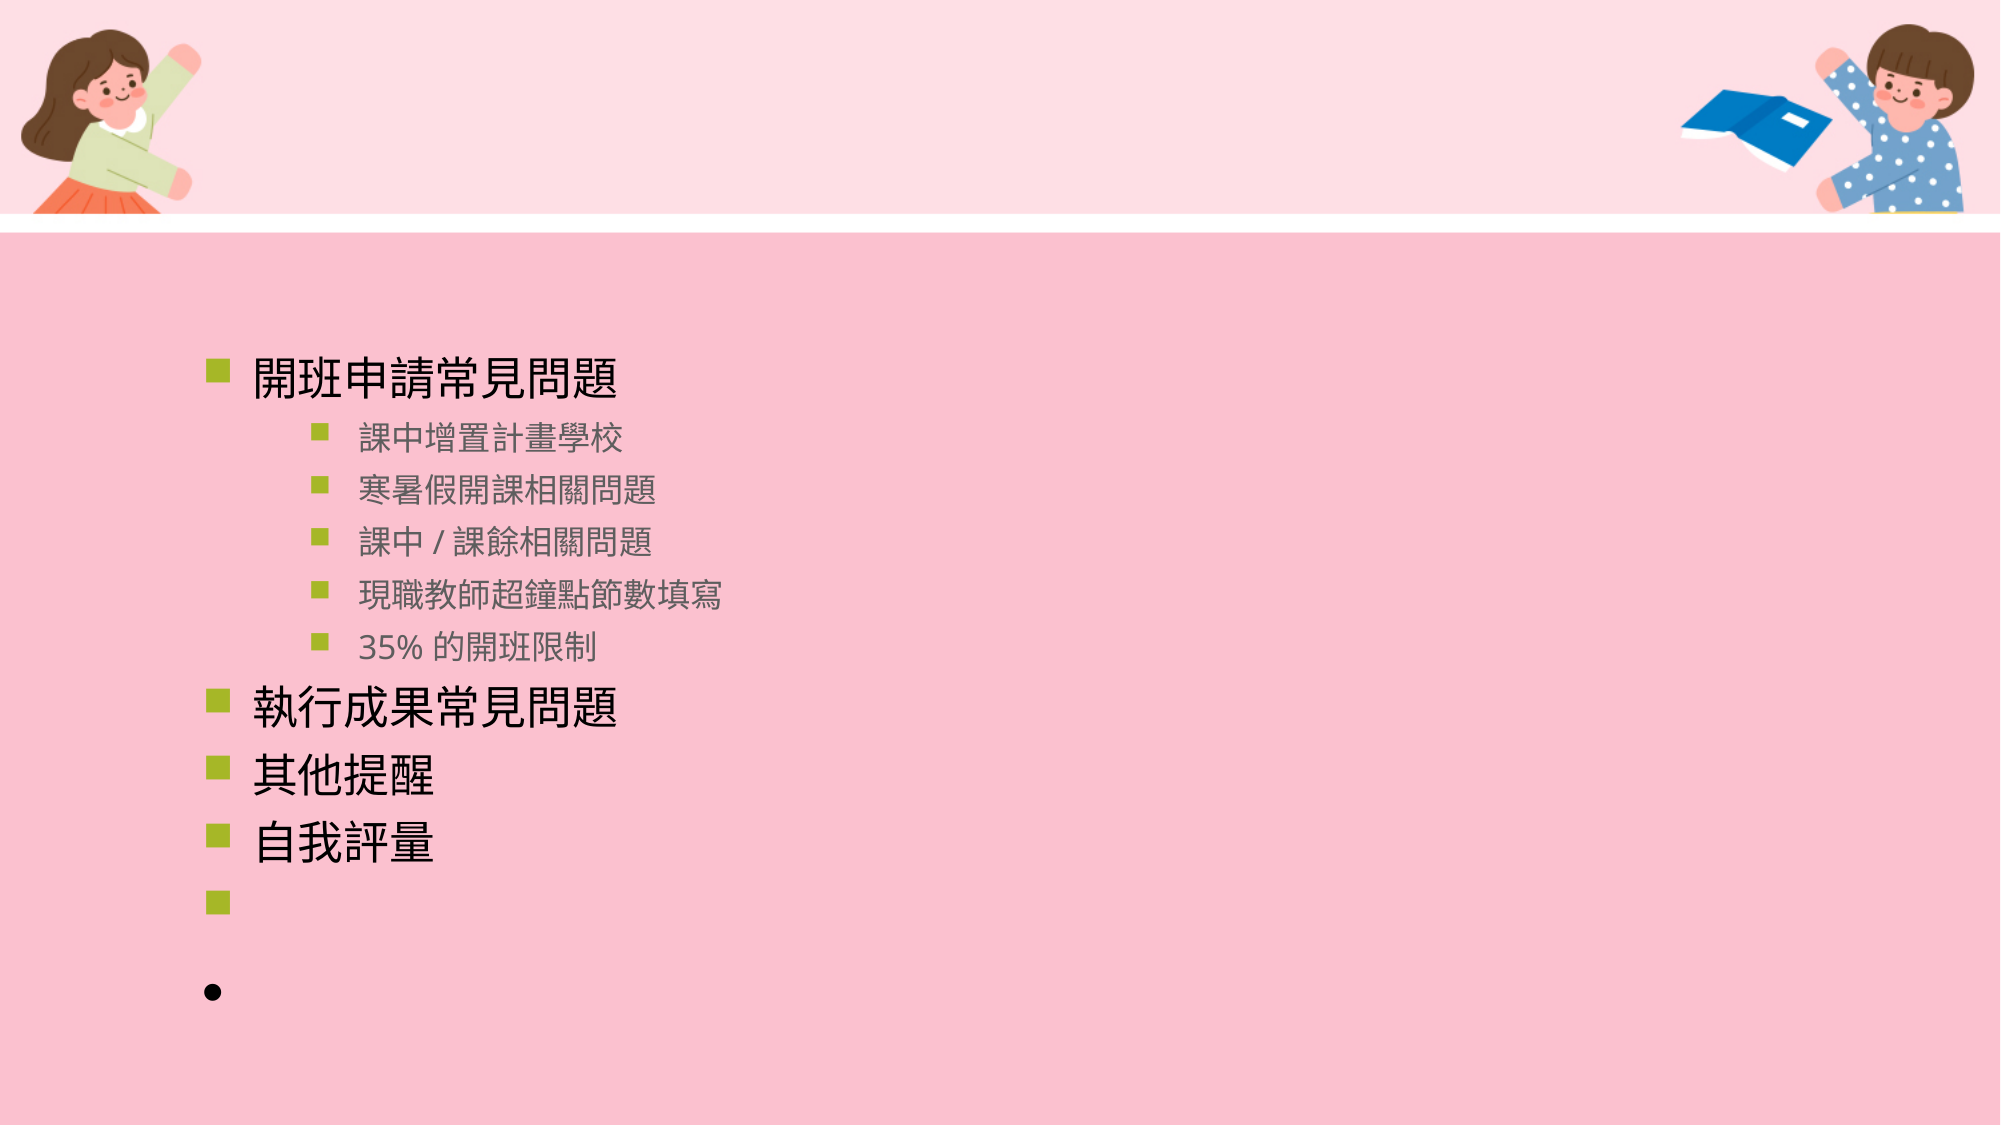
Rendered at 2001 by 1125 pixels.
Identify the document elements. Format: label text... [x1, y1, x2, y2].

subtitle 開班申請常見問題 課中增置計畫學校 寒暑假開課相關問題 課中/課餘相關問題 現職教師超鐘點節數填寫 35%的開班限制 執行成果常見問題 其他提醒 自我評量 [186, 341, 1968, 1031]
